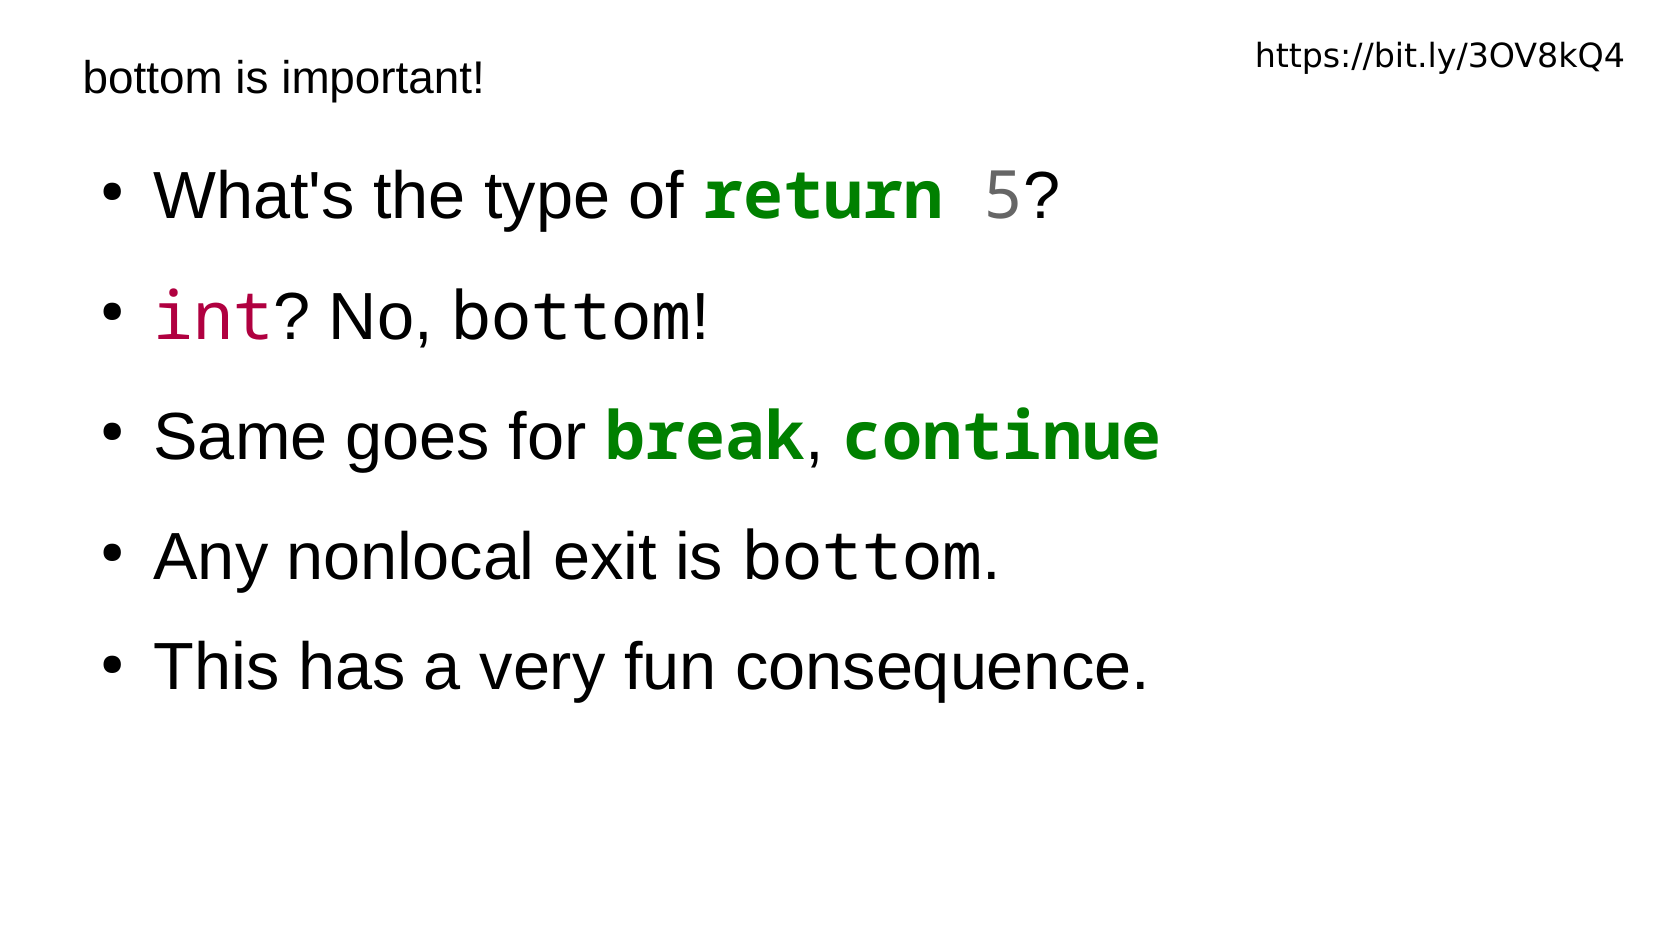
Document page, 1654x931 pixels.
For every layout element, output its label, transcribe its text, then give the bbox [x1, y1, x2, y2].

list What's the type of return 5? int? No, bottom! Same goes for break, continue Any nonlocal exit is bottom. This has a very fun consequence. [82, 147, 1571, 758]
title bottom is important! [82, 37, 1571, 119]
